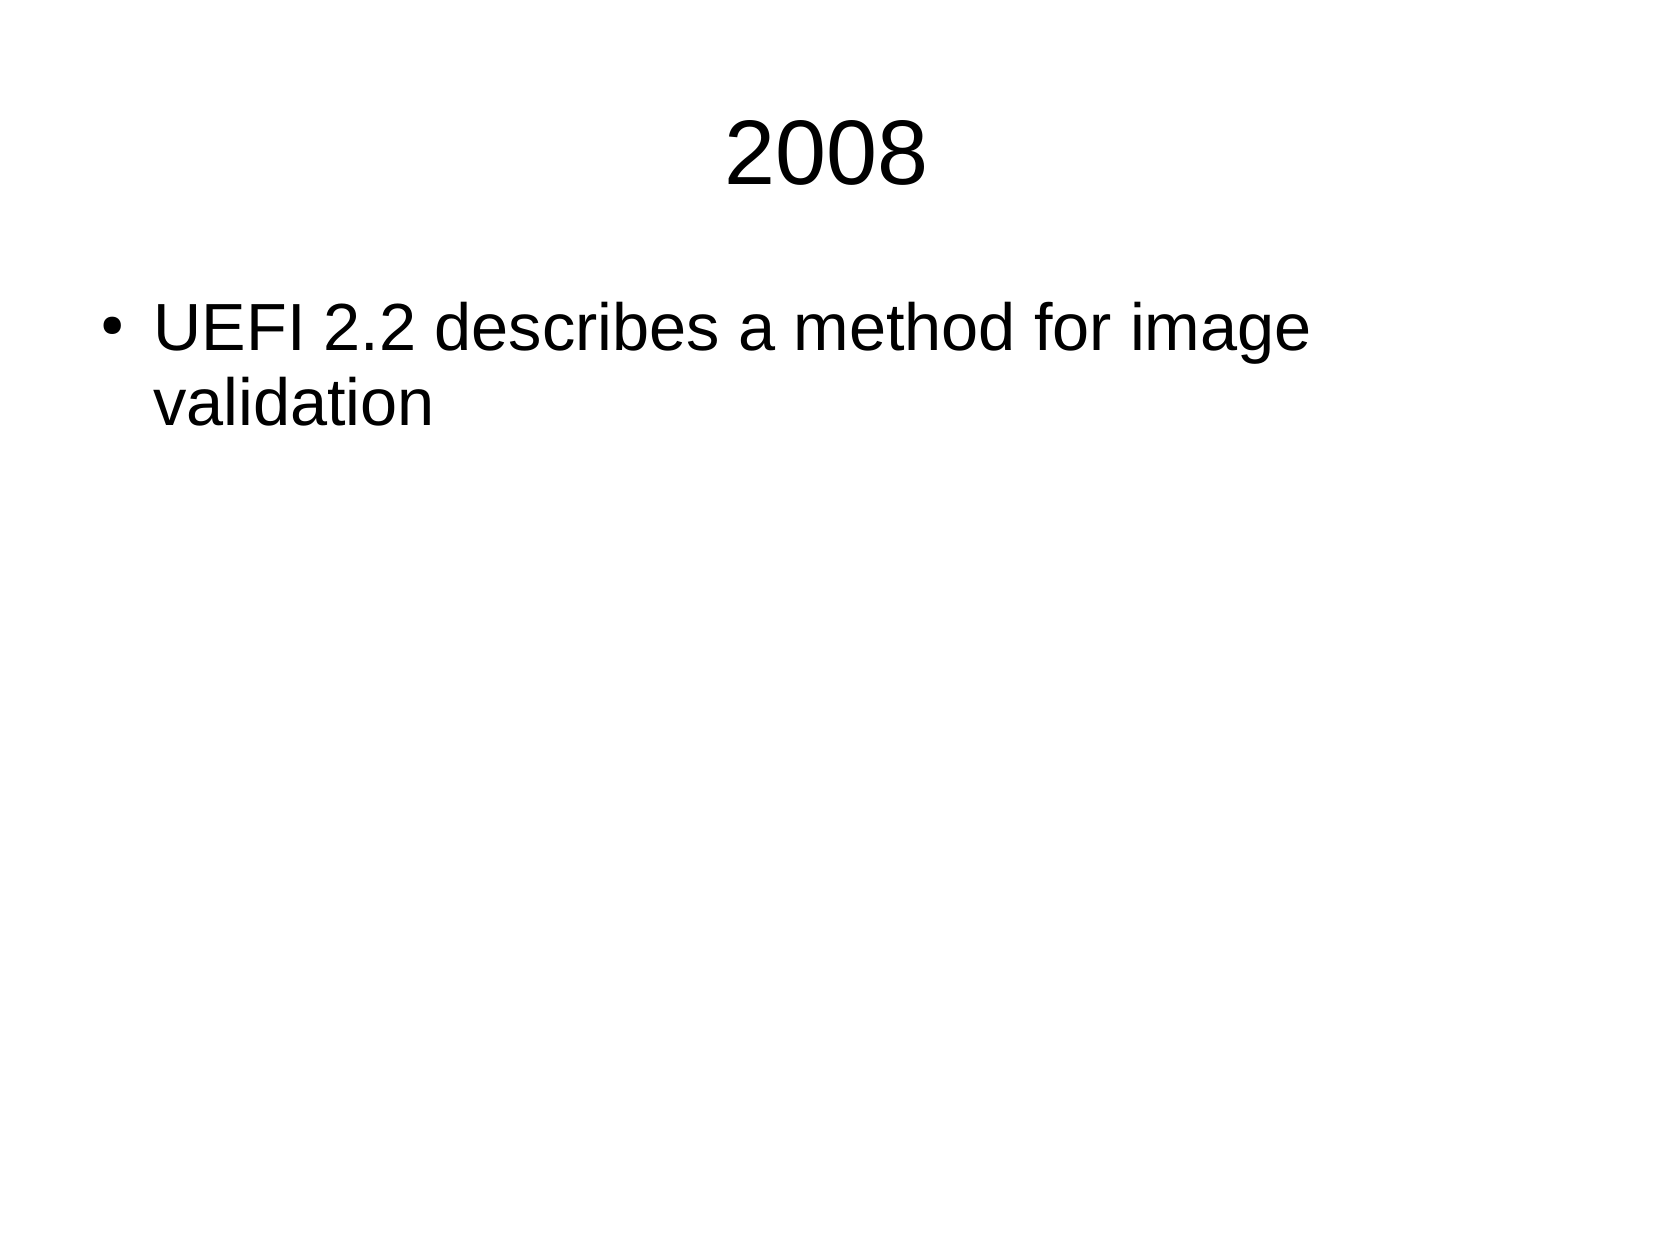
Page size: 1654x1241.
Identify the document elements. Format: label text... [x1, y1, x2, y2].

list UEFI 2.2 describes a method for image validation [82, 290, 1538, 1010]
title 2008 [82, 49, 1571, 257]
